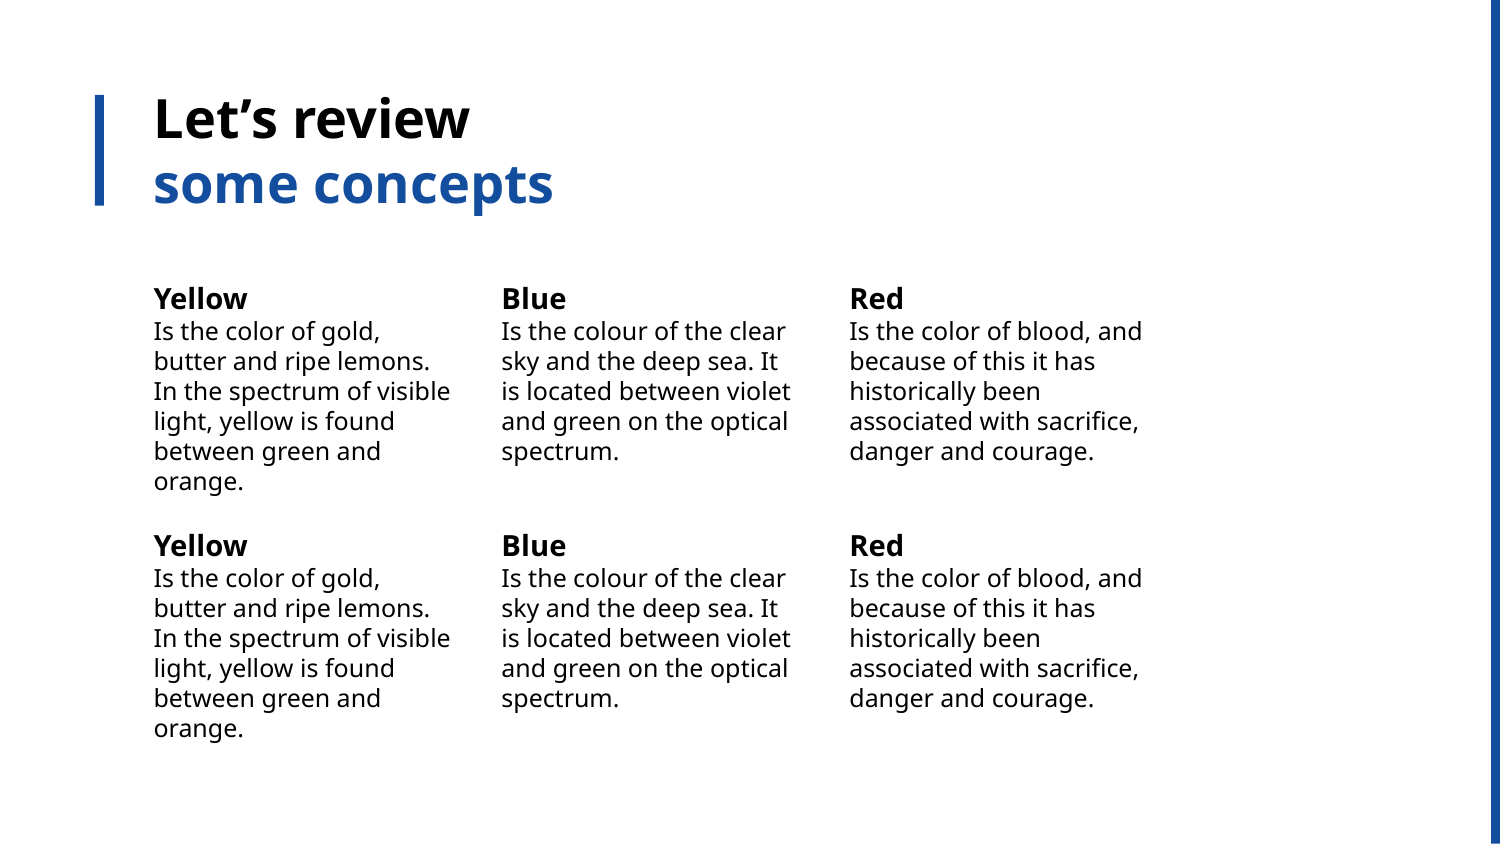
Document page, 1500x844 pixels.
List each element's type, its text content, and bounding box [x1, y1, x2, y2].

title Let’s review some concepts [138, 69, 668, 210]
list Red Is the color of blood, and because of this it has historically been associated with sacrifice, danger and courage. [834, 265, 1166, 480]
list Yellow Is the color of gold, butter and ripe lemons. In the spectrum of visible light, yellow is found between green and orange. [138, 512, 470, 727]
list Blue Is the colour of the clear sky and the deep sea. It is located between violet and green on the optical spectrum. [486, 512, 818, 727]
list Blue Is the colour of the clear sky and the deep sea. It is located between violet and green on the optical spectrum. [486, 265, 818, 480]
list Red Is the color of blood, and because of this it has historically been associated with sacrifice, danger and courage. [834, 512, 1166, 727]
list Yellow Is the color of gold, butter and ripe lemons. In the spectrum of visible light, yellow is found between green and orange. [138, 265, 470, 480]
